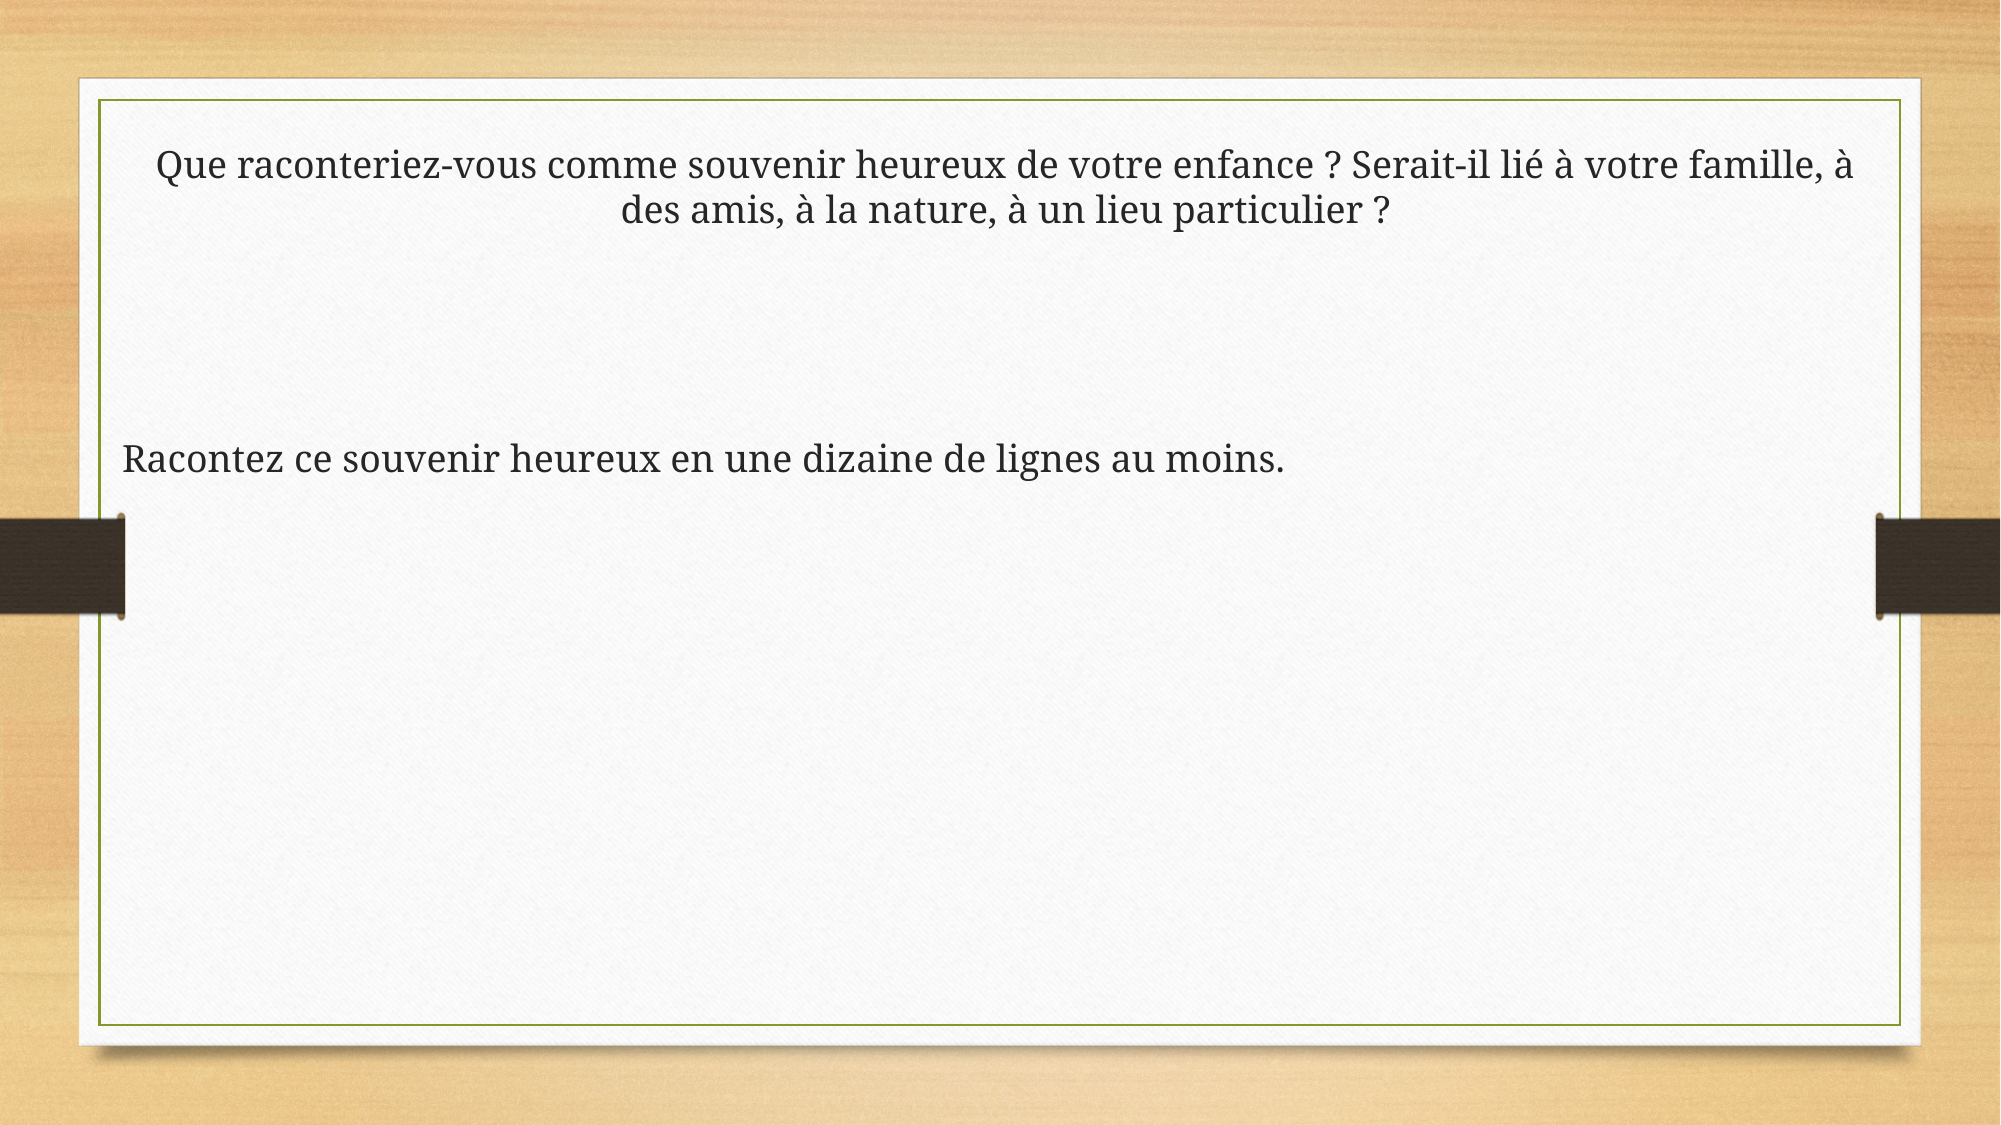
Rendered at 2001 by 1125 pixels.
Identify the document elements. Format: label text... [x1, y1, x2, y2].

text_box Que raconteriez-vous comme souvenir heureux de votre enfance ? Serait-il lié à votre famille, à des amis, à la nature, à un lieu particulier ? [107, 133, 1906, 213]
text_box Racontez ce souvenir heureux en une dizaine de lignes au moins. [107, 427, 1906, 507]
